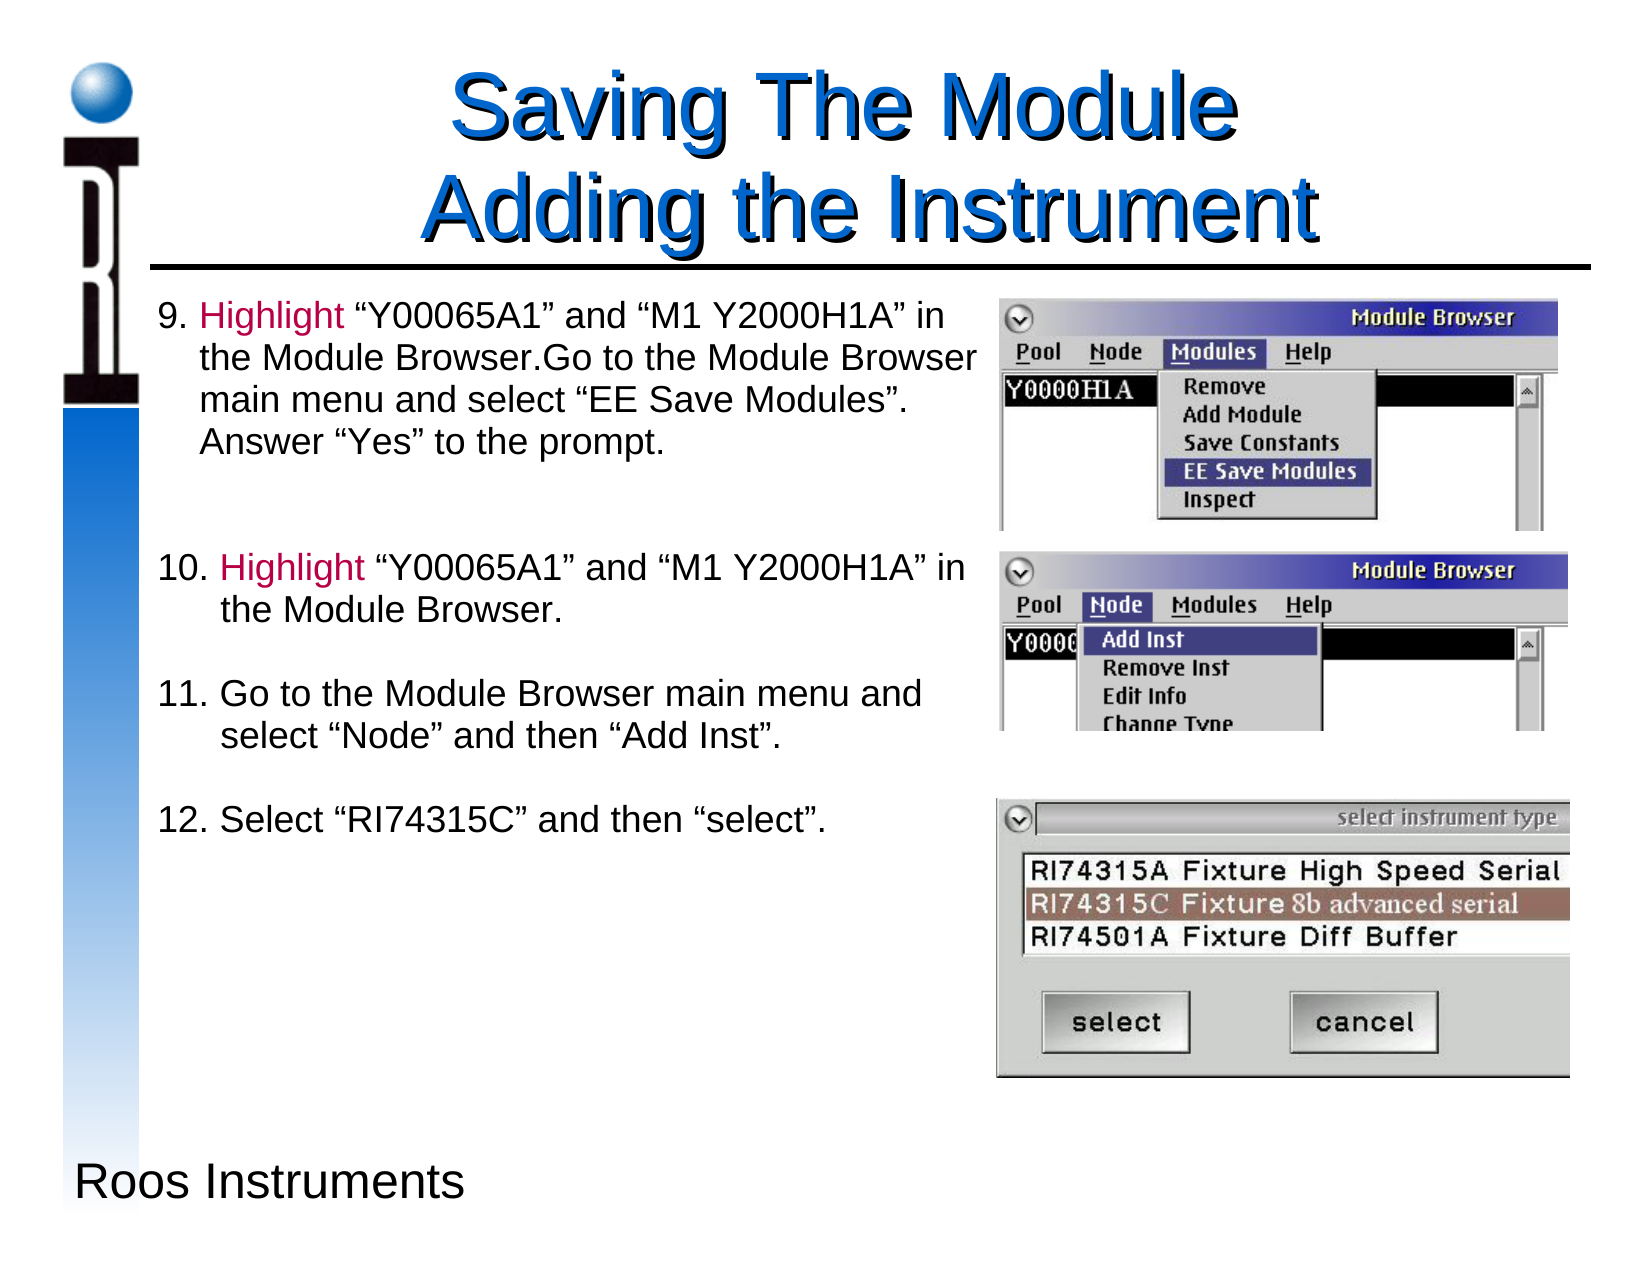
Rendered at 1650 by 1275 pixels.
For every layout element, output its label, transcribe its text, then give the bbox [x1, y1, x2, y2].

text_box 9. Highlight “Y00065A1” and “M1 Y2000H1A” in the Module Browser.Go to the Module Browser main menu and select “EE Save Modules”. Answer “Yes” to the prompt. 10. Highlight “Y00065A1” and “M1 Y2000H1A” in the Module Browser. 11. Go to the Module Browser main menu and select “Node” and then “Add Inst”. 12. Select “RI74315C” and then “select”. [142, 287, 991, 1231]
picture [999, 297, 1558, 531]
picture [59, 59, 144, 411]
picture [998, 550, 1568, 731]
title Saving The Module Adding the Instrument [147, 53, 1591, 259]
picture [996, 798, 1570, 1078]
